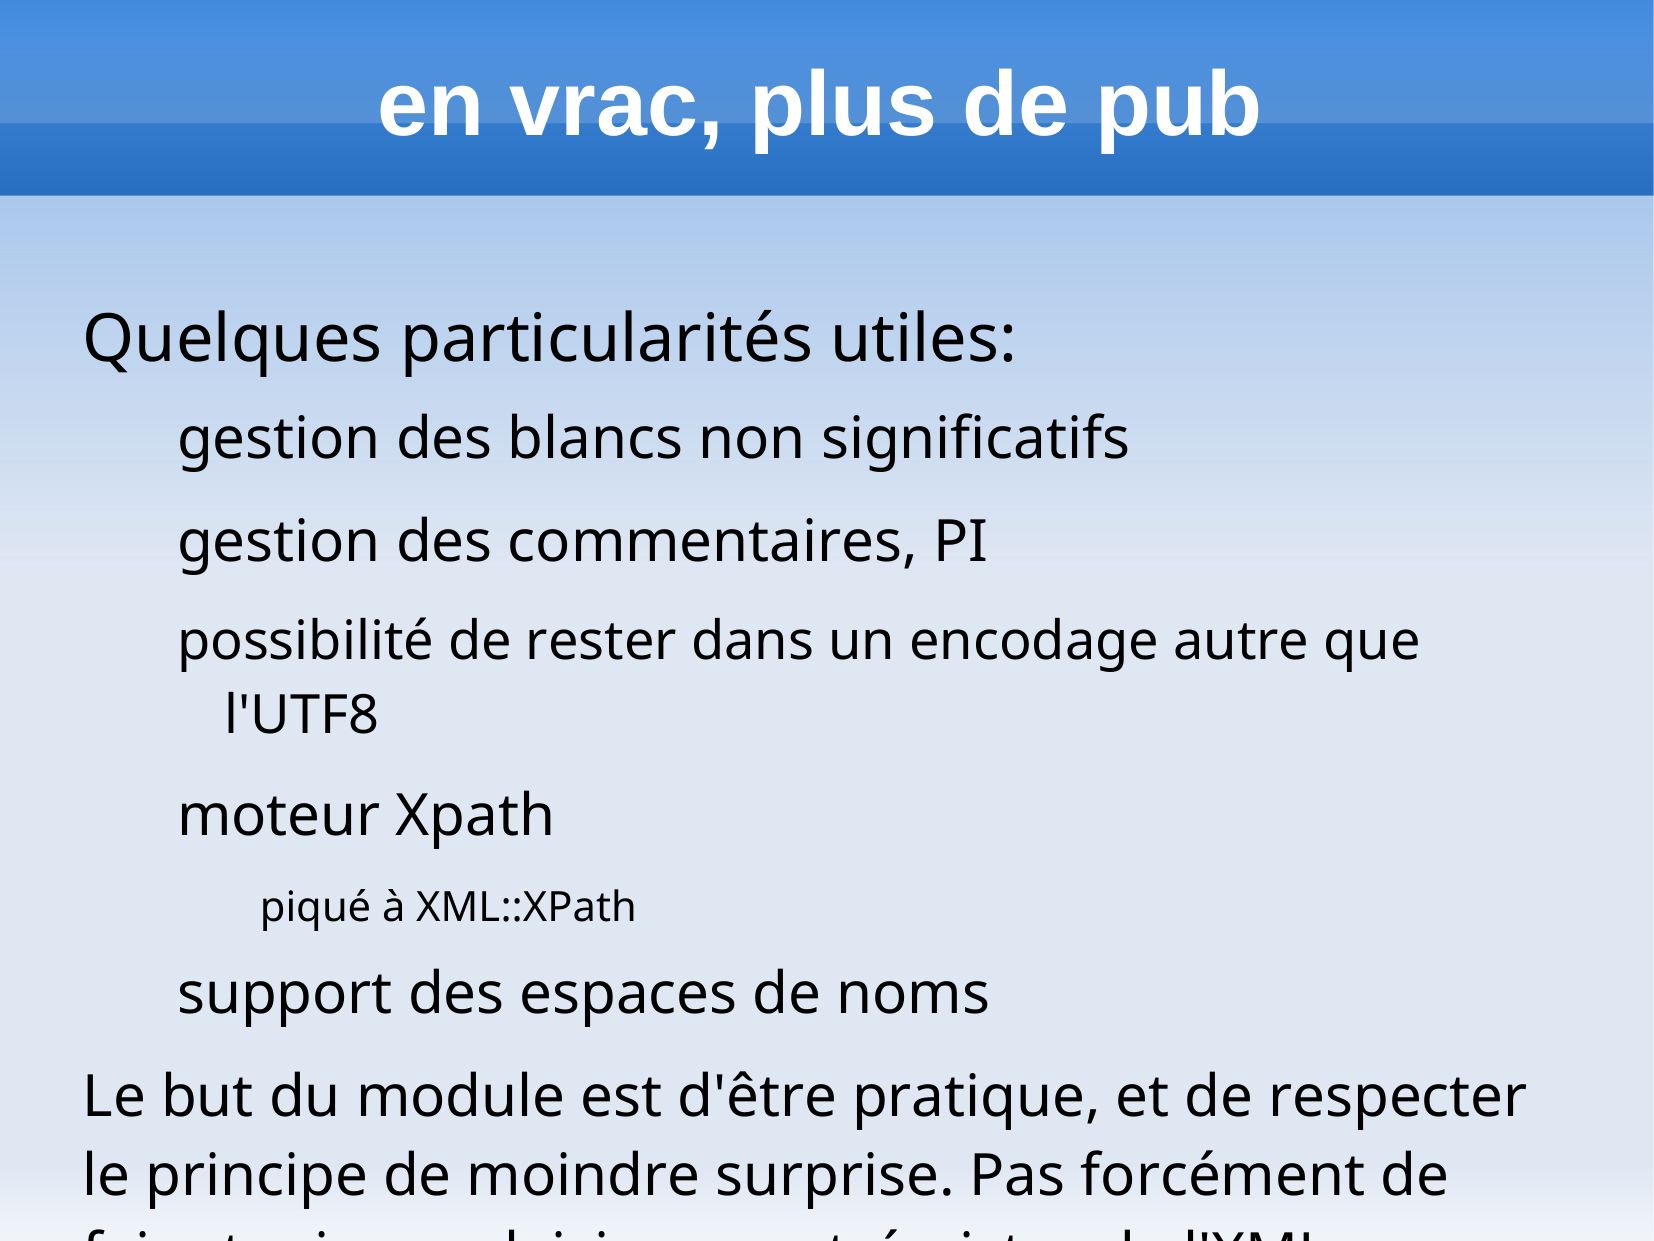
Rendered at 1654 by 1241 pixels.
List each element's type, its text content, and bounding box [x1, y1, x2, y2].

title en vrac, plus de pub [76, 0, 1565, 208]
picture [0, 0, 1654, 1241]
list Quelques particularités utiles: gestion des blancs non significatifs gestion des commentaires, PI possibilité de rester dans un encodage autre que l'UTF8 moteur Xpath piqué à XML::XPath support des espaces de noms Le but du module est d'être pratique, et de respecter le principe de moindre surprise. Pas forcément de faire toujours plaisir aux extrémistes de l'XML. “XML, The Perl Way” [82, 290, 1571, 1241]
